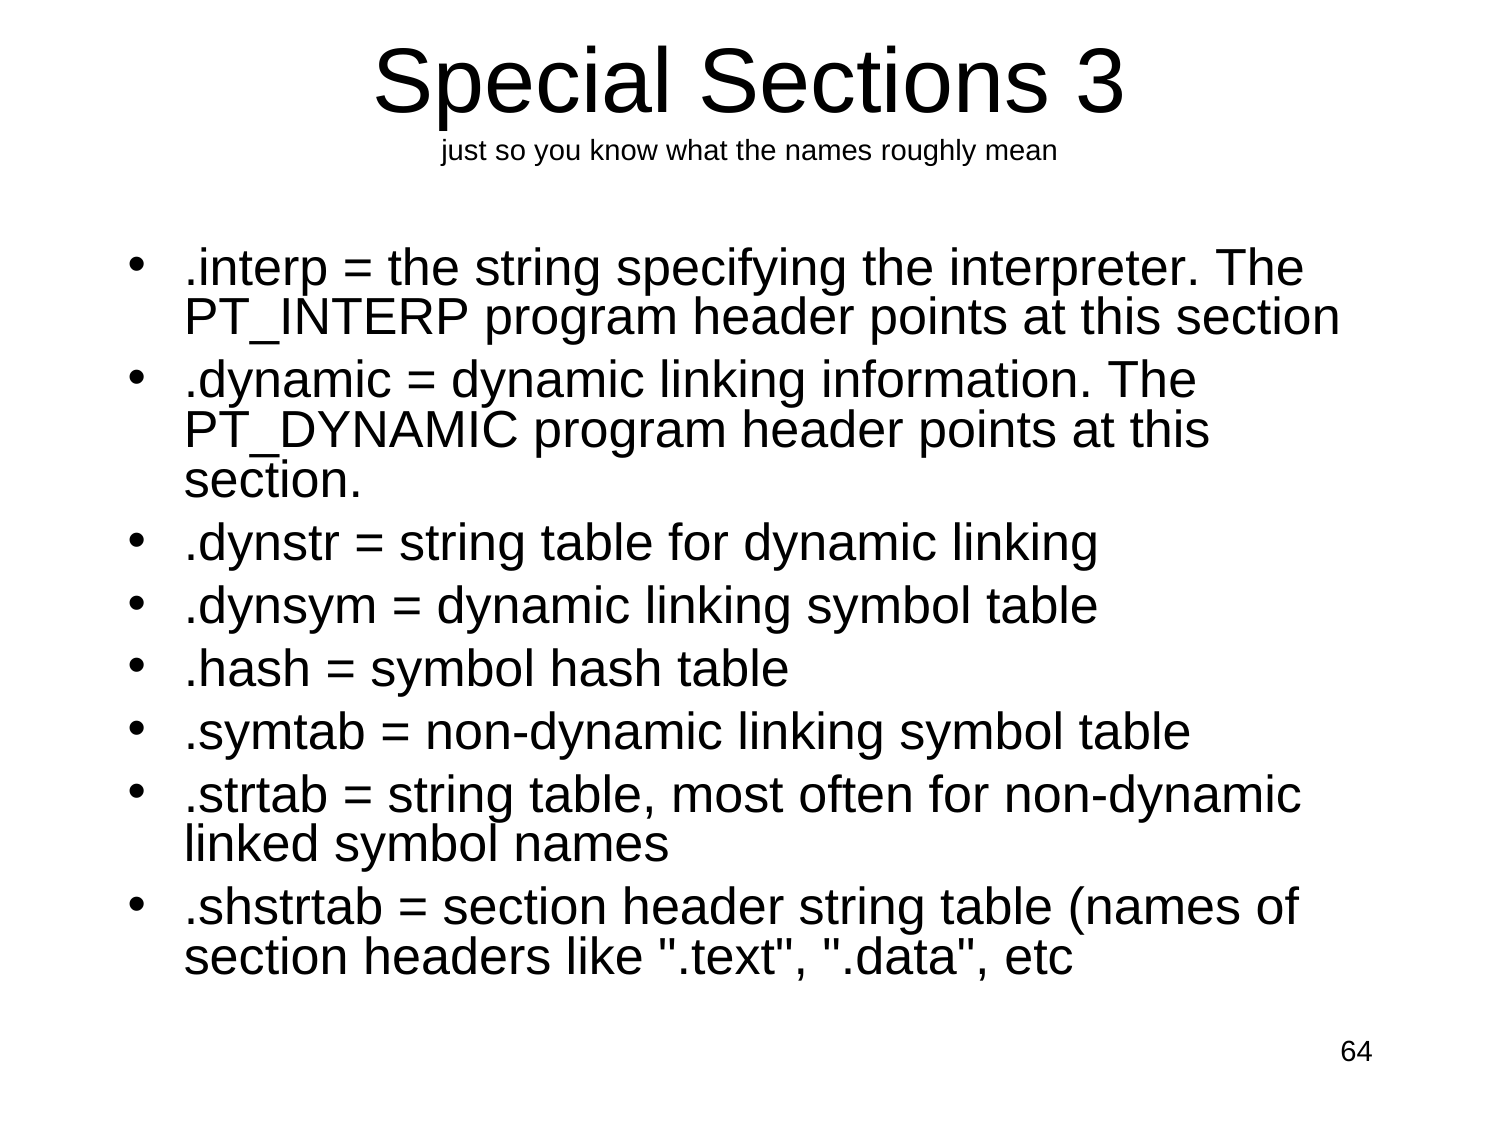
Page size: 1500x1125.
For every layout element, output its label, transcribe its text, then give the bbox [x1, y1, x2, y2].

list .interp = the string specifying the interpreter. The PT_INTERP program header points at this section .dynamic = dynamic linking information. The PT_DYNAMIC program header points at this section. .dynstr = string table for dynamic linking .dynsym = dynamic linking symbol table .hash = symbol hash table .symtab = non-dynamic linking symbol table .strtab = string table, most often for non-dynamic linked symbol names .shstrtab = section header string table (names of section headers like ".text", ".data", etc [112, 237, 1388, 1051]
text_box <number> [1074, 1025, 1388, 1101]
title Special Sections 3 just so you know what the names roughly mean [0, 0, 1500, 188]
